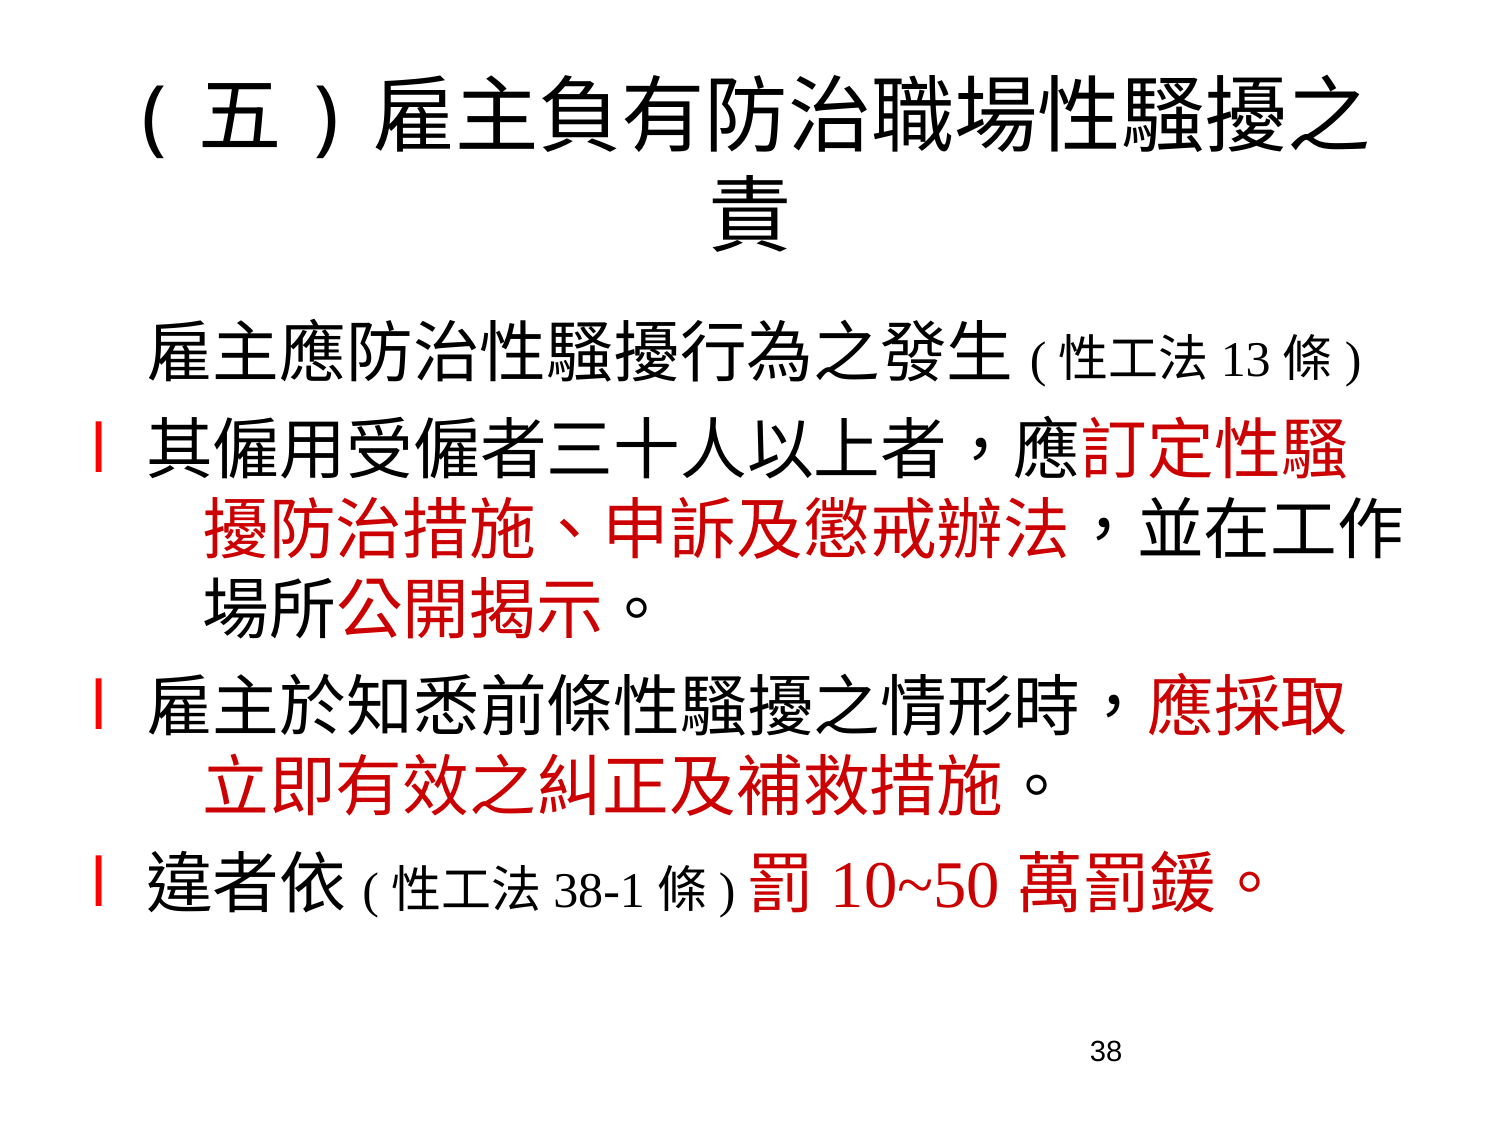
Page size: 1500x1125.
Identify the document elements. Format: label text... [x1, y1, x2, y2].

title (五)雇主負有防治職場性騷擾之責 [75, 45, 1426, 279]
text_box [1074, 1024, 1426, 1103]
list 雇主應防治性騷擾行為之發生(性工法13條) 其僱用受僱者三十人以上者，應訂定性騷擾防治措施、申訴及懲戒辦法，並在工作場所公開揭示。 雇主於知悉前條性騷擾之情形時，應採取立即有效之糾正及補救措施。 違者依(性工法38-1條)罰10~50萬罰鍰。 [75, 302, 1426, 1005]
